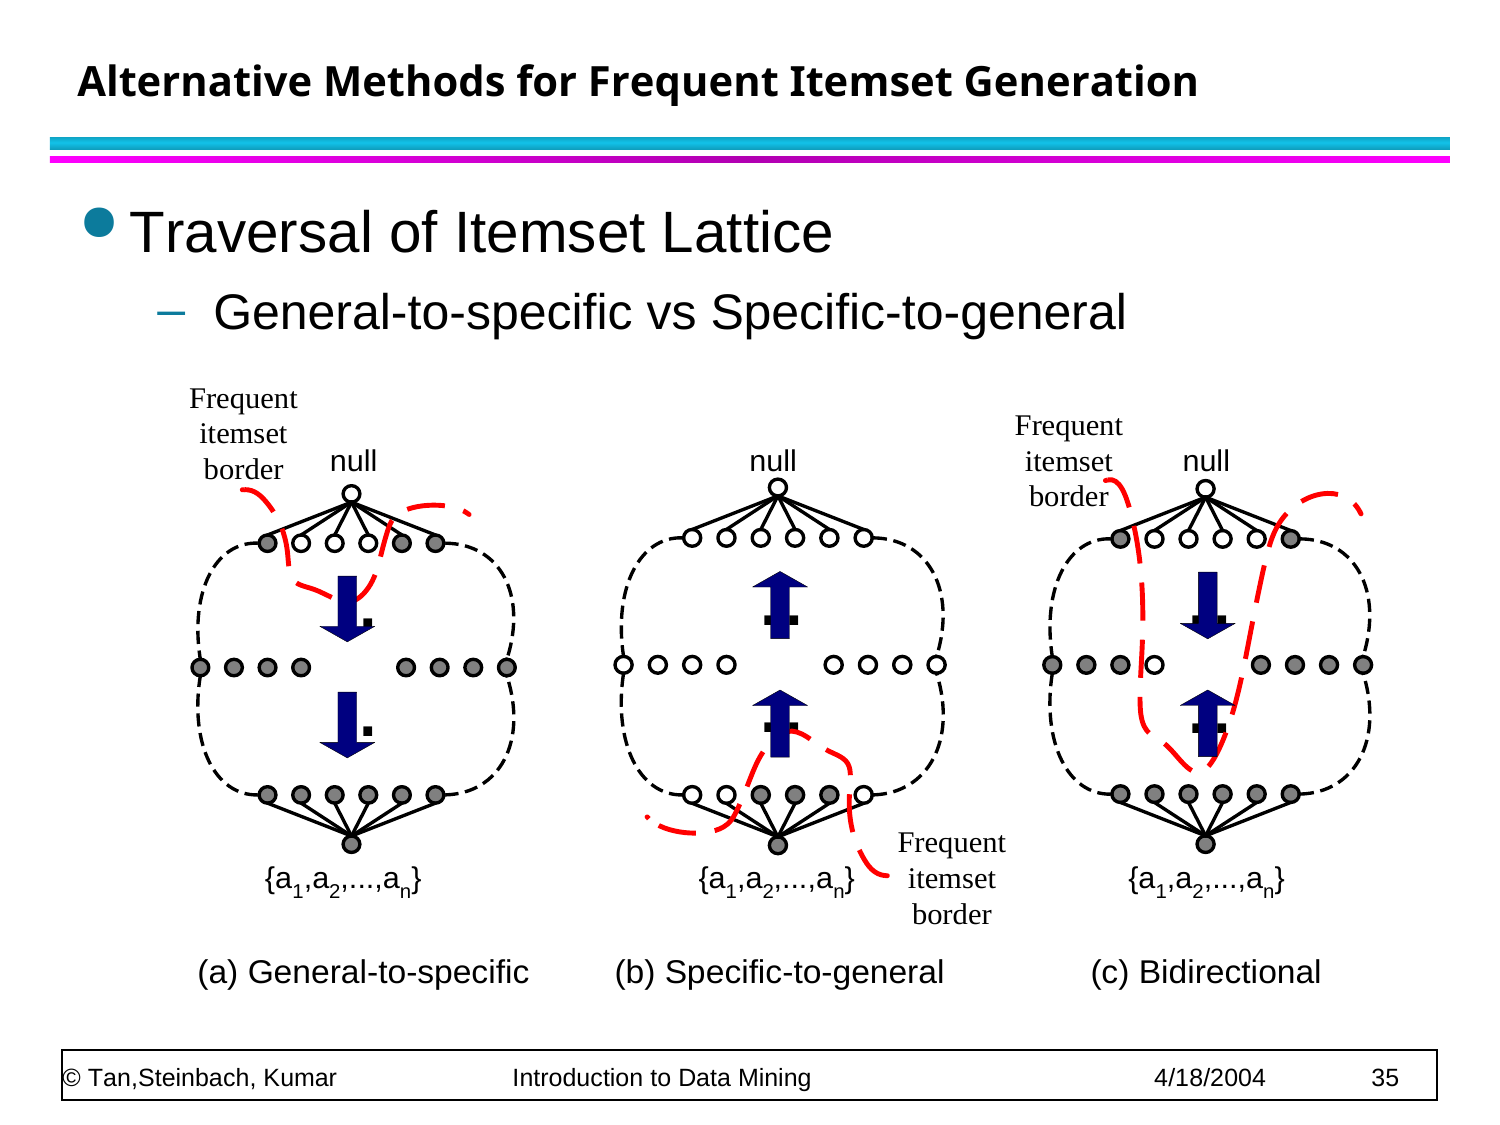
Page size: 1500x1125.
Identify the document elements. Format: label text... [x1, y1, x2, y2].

list Traversal of Itemset Lattice General-to-specific vs Specific-to-general [67, 187, 1432, 1038]
text_box [187, 375, 1375, 996]
title Alternative Methods for Frequent Itemset Generation [62, 22, 1463, 113]
